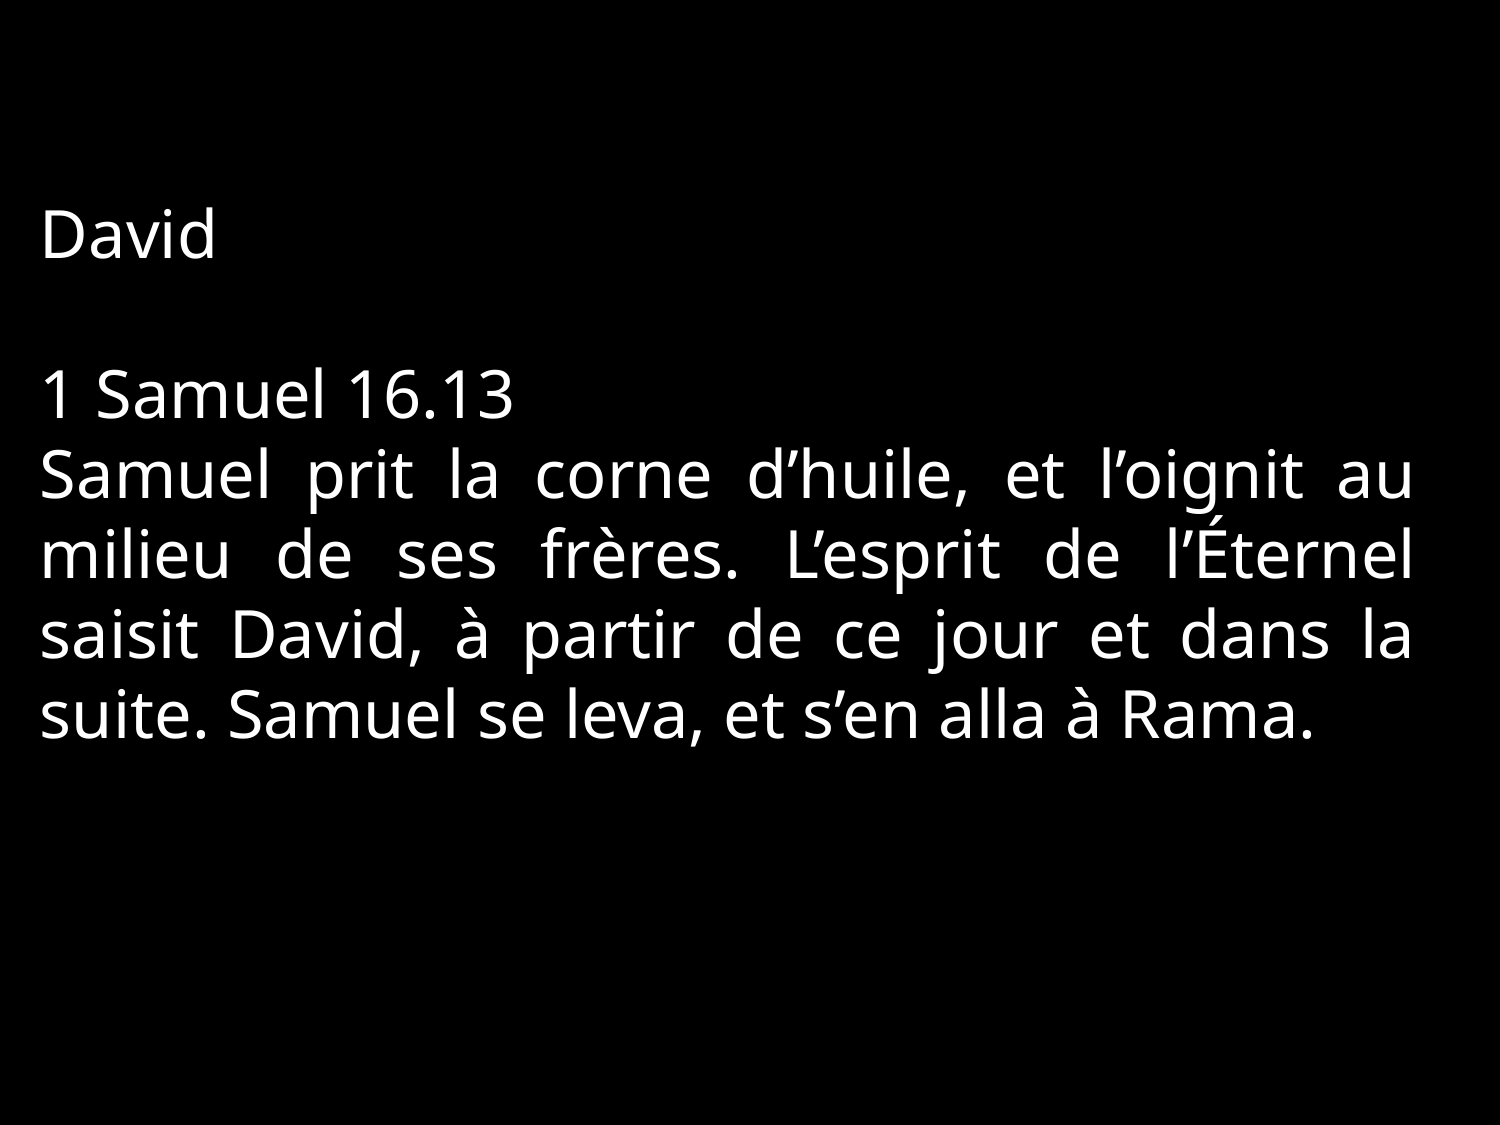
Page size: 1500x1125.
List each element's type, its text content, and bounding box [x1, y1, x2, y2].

text_box David 1 Samuel 16.13 Samuel prit la corne d’huile, et l’oignit au milieu de ses frères. L’esprit de l’Éternel saisit David, à partir de ce jour et dans la suite. Samuel se leva, et s’en alla à Rama. [25, 184, 1433, 760]
